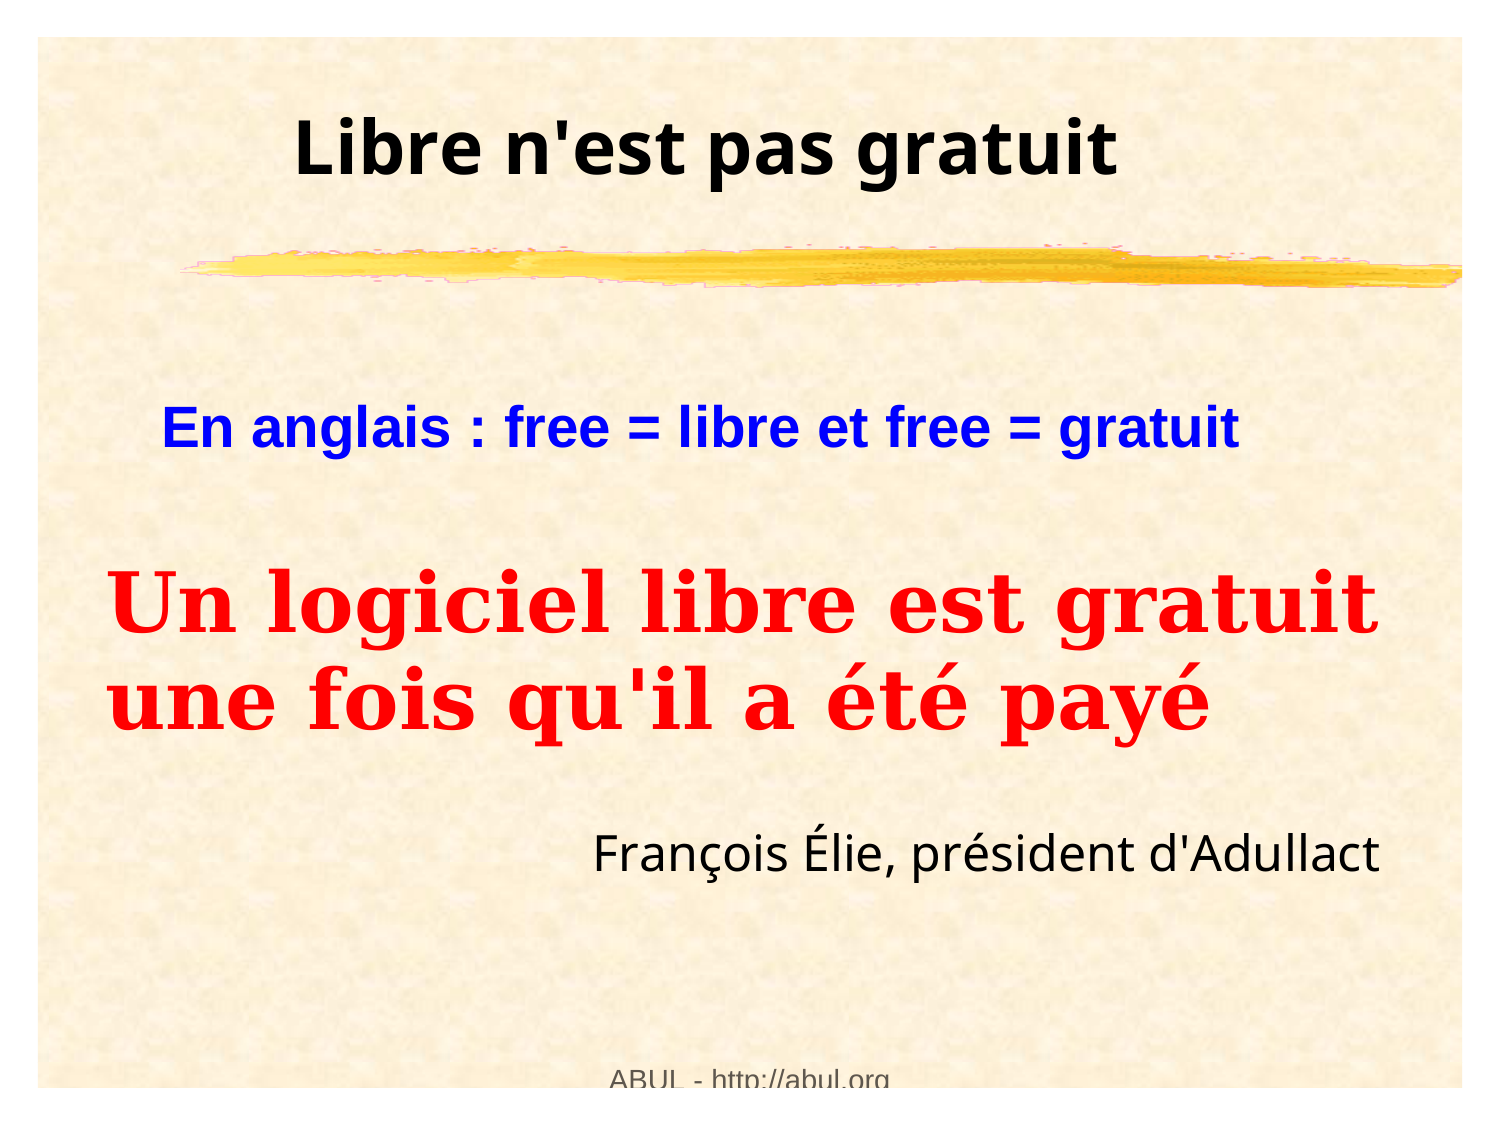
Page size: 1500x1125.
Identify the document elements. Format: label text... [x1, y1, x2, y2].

picture [716, 1076, 723, 1088]
picture [633, 1072, 642, 1078]
picture [37, 37, 1463, 1088]
picture [806, 1076, 813, 1088]
picture [852, 1076, 860, 1088]
text_box En anglais : free = libre et free = gratuit [128, 386, 1435, 480]
picture [732, 1076, 737, 1088]
picture [614, 1073, 621, 1082]
picture [788, 1082, 795, 1088]
picture [878, 1076, 886, 1088]
picture [633, 1081, 643, 1088]
text_box Un logiciel libre est gratuit une fois qu'il a été payé François Élie, président d'Adullact [105, 553, 1429, 867]
picture [748, 1076, 755, 1088]
picture [612, 1084, 624, 1088]
title Libre n'est pas gratuit [101, 39, 1312, 253]
